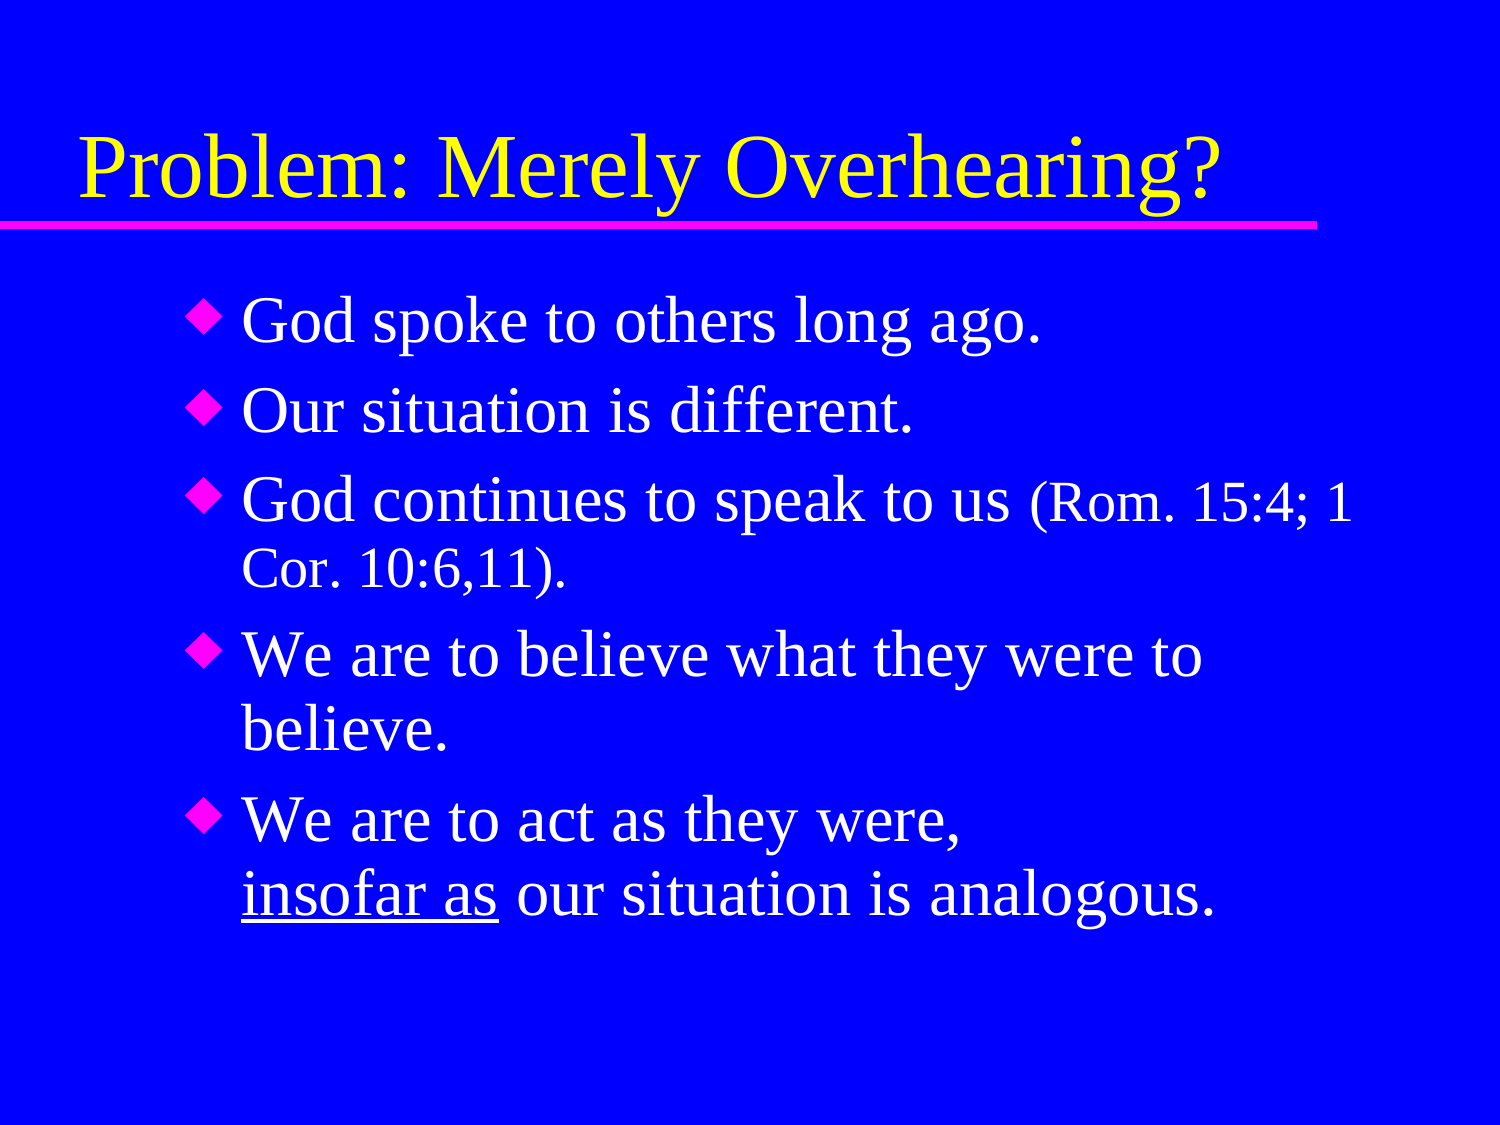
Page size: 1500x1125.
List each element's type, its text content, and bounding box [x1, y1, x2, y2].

title Problem: Merely Overhearing? [62, 43, 1426, 225]
list God spoke to others long ago. Our situation is different. God continues to speak to us (Rom. 15:4; 1 Cor. 10:6,11). We are to believe what they were to believe. We are to act as they were, insofar as our situation is analogous. [169, 275, 1438, 951]
